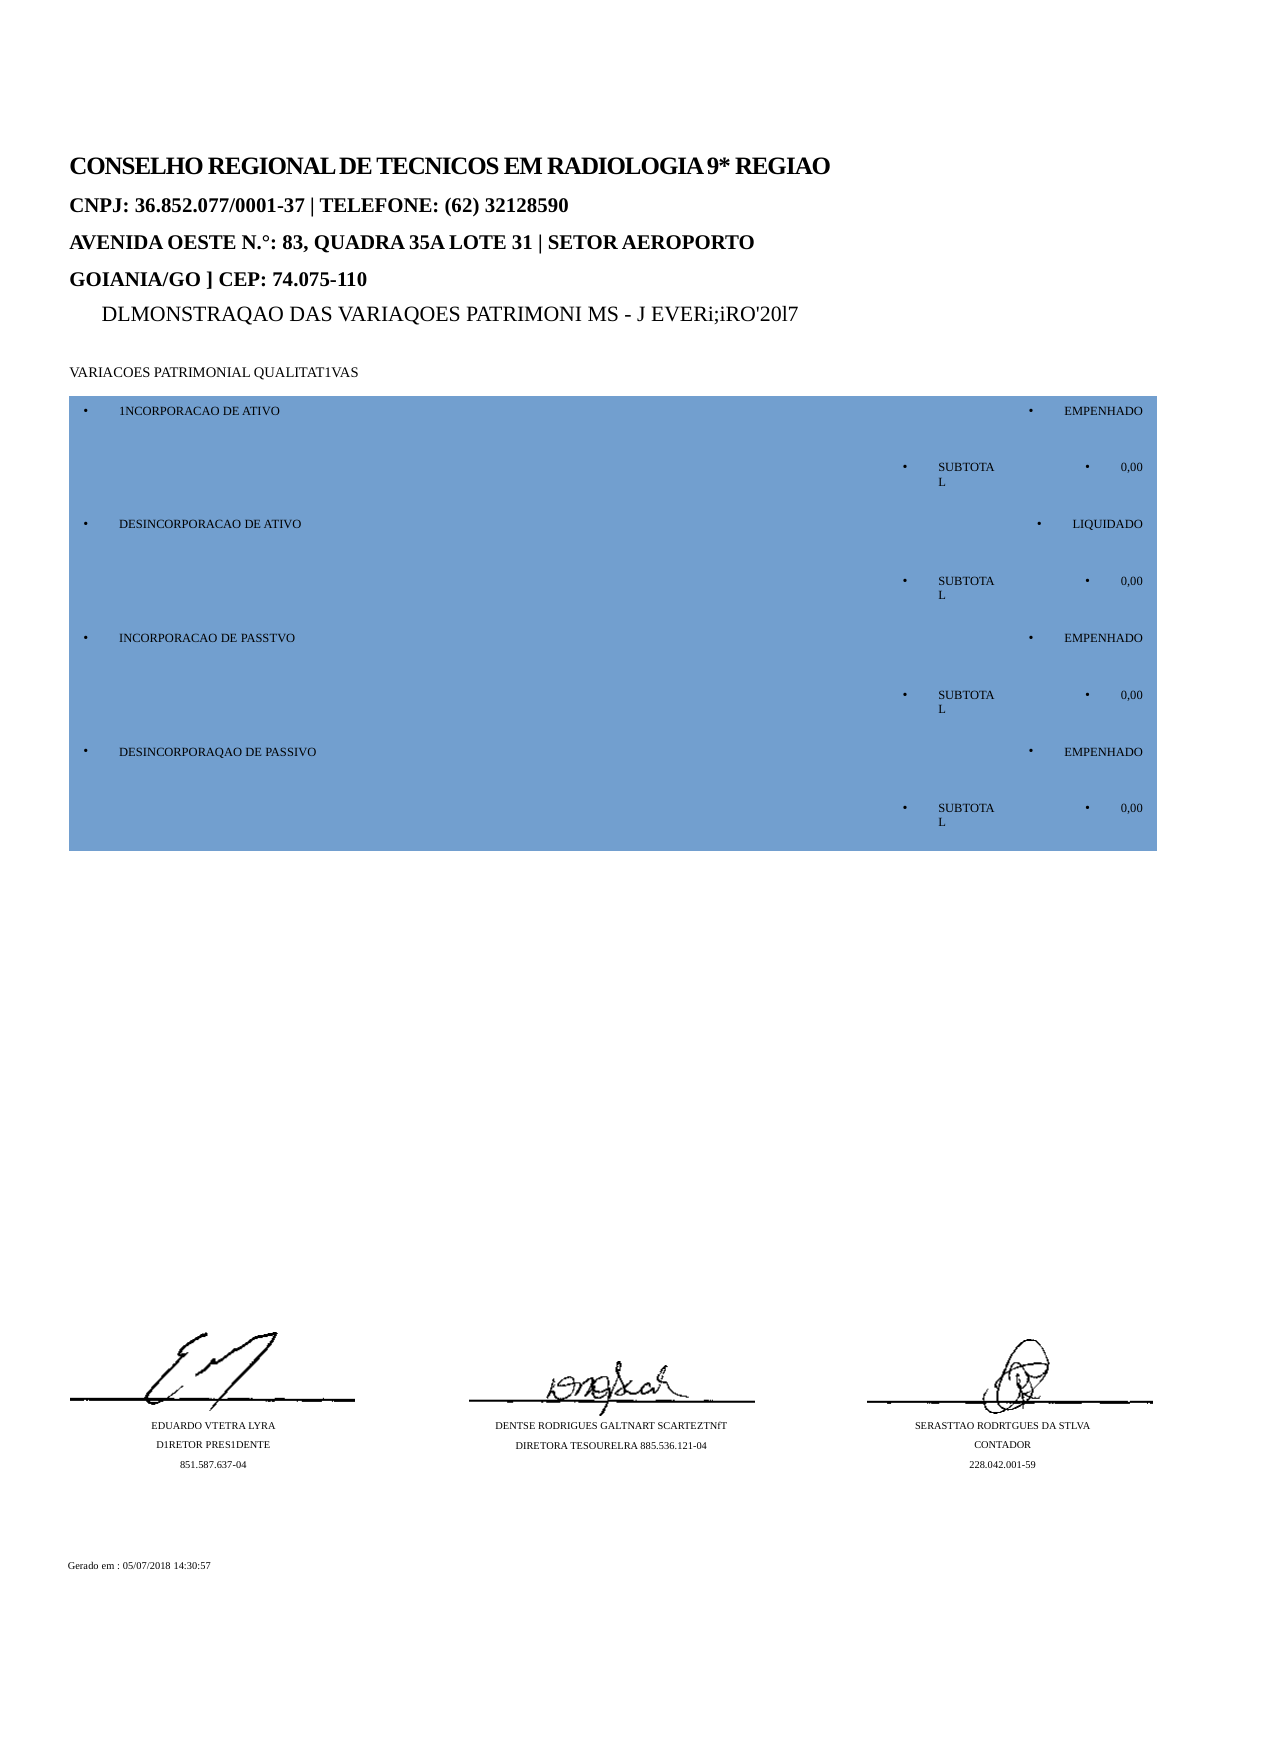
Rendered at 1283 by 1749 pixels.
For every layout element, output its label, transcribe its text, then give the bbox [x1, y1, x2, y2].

table_header [584, 396, 1014, 453]
table_cell INCORPORACAO DE PASSTVO [69, 624, 584, 681]
text_box VARIACOES patrimonial qualitAT1VAS [69, 363, 390, 388]
picture [867, 1340, 1153, 1414]
text_box DENTSE RODRIGUES GALTNART SCARTEZTNfT DIRETORA TESOURELRA 885.536.121-04 [491, 1412, 732, 1467]
text_box CONSELHO REGIONAL DE TECNICOS EM RADIOLOGIA 9* REGIAO CNPJ: 36.852.077/0001-37 | TELEFONE: (62) 32128590 AVENIDA OESTE N.°: 83, QUADRA 35A LOTE 31 | SETOR AEROPORTO GOIANIA/GO ] CEP: 74.075-110 DLMONSTRAQAO DAS VARIAQOES PATRIMONI MS - J EVERi;iRO'20l7 [69, 143, 986, 346]
table_cell SUBTOTAL [584, 567, 1014, 624]
text_box SERASTTAO RODRTGUES DA STLVA CONTADOR 228.042.001-59 [915, 1412, 1106, 1468]
table_cell [69, 567, 584, 624]
table_cell [69, 681, 584, 737]
table_cell 0,00 [1014, 567, 1157, 624]
text_box EDUARDO VTETRA LYRA D1RETOR PRES1DENTE 851.587.637-04 [140, 1412, 287, 1465]
table_cell EMPENHADO [1014, 624, 1157, 681]
picture [469, 1361, 755, 1416]
table_cell DESINCORPORACAO DE ATIVO [69, 510, 584, 567]
table_cell SUBTOTAL [584, 794, 1014, 851]
table_cell 0,00 [1014, 794, 1157, 851]
table_cell LIQUIDADO [1014, 510, 1157, 567]
table_cell 0,00 [1014, 453, 1157, 510]
table_cell 0,00 [1014, 681, 1157, 737]
table_cell [584, 510, 1014, 567]
table_cell [584, 737, 1014, 794]
table_cell [584, 624, 1014, 681]
table_cell [69, 794, 584, 851]
picture [70, 1332, 355, 1412]
table_cell [69, 453, 584, 510]
table_header EMPENHADO [1014, 396, 1157, 453]
table_cell DESINCORPORAQAO DE PASSIVO [69, 737, 584, 794]
text_box Gerado em : 05/07/2018 14:30:57 [68, 1560, 227, 1575]
table_cell SUBTOTAL [584, 453, 1014, 510]
table_cell EMPENHADO [1014, 737, 1157, 794]
table_header 1NCORPORACAO DE ATIVO [69, 396, 584, 453]
table_cell SUBTOTAL [584, 681, 1014, 737]
